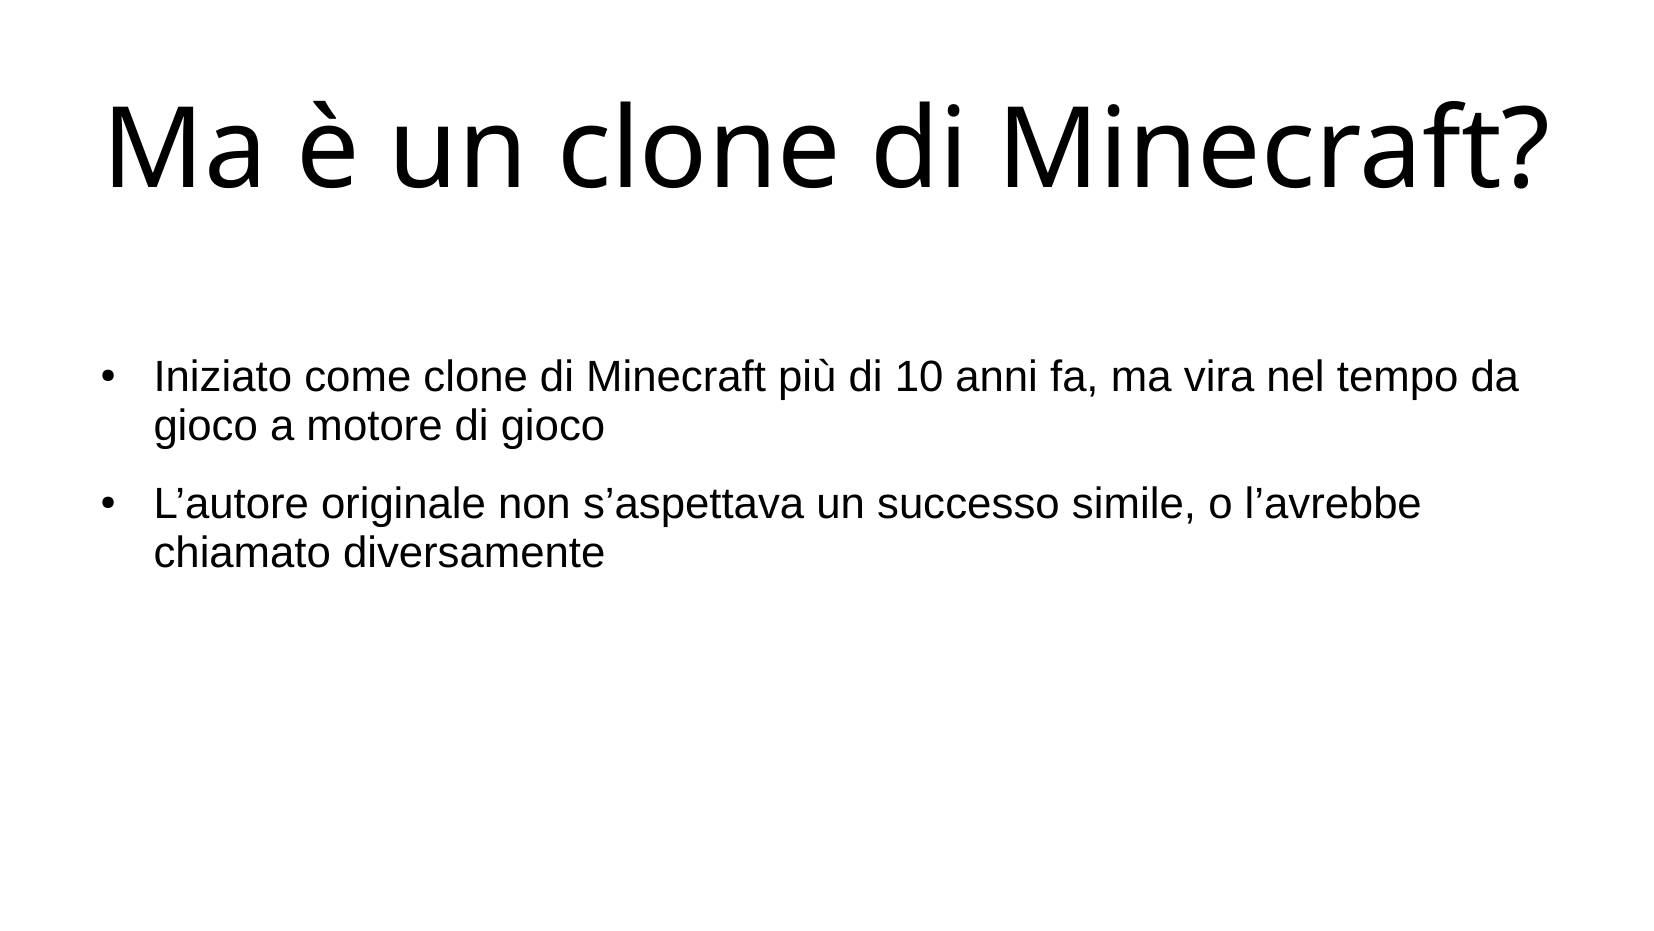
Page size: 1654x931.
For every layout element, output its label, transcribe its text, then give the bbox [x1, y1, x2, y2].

title Ma è un clone di Minecraft? [82, 42, 1571, 246]
list Iniziato come clone di Minecraft più di 10 anni fa, ma vira nel tempo da gioco a motore di gioco L’autore originale non s’aspettava un successo simile, o l’avrebbe chiamato diversamente [82, 352, 1571, 892]
